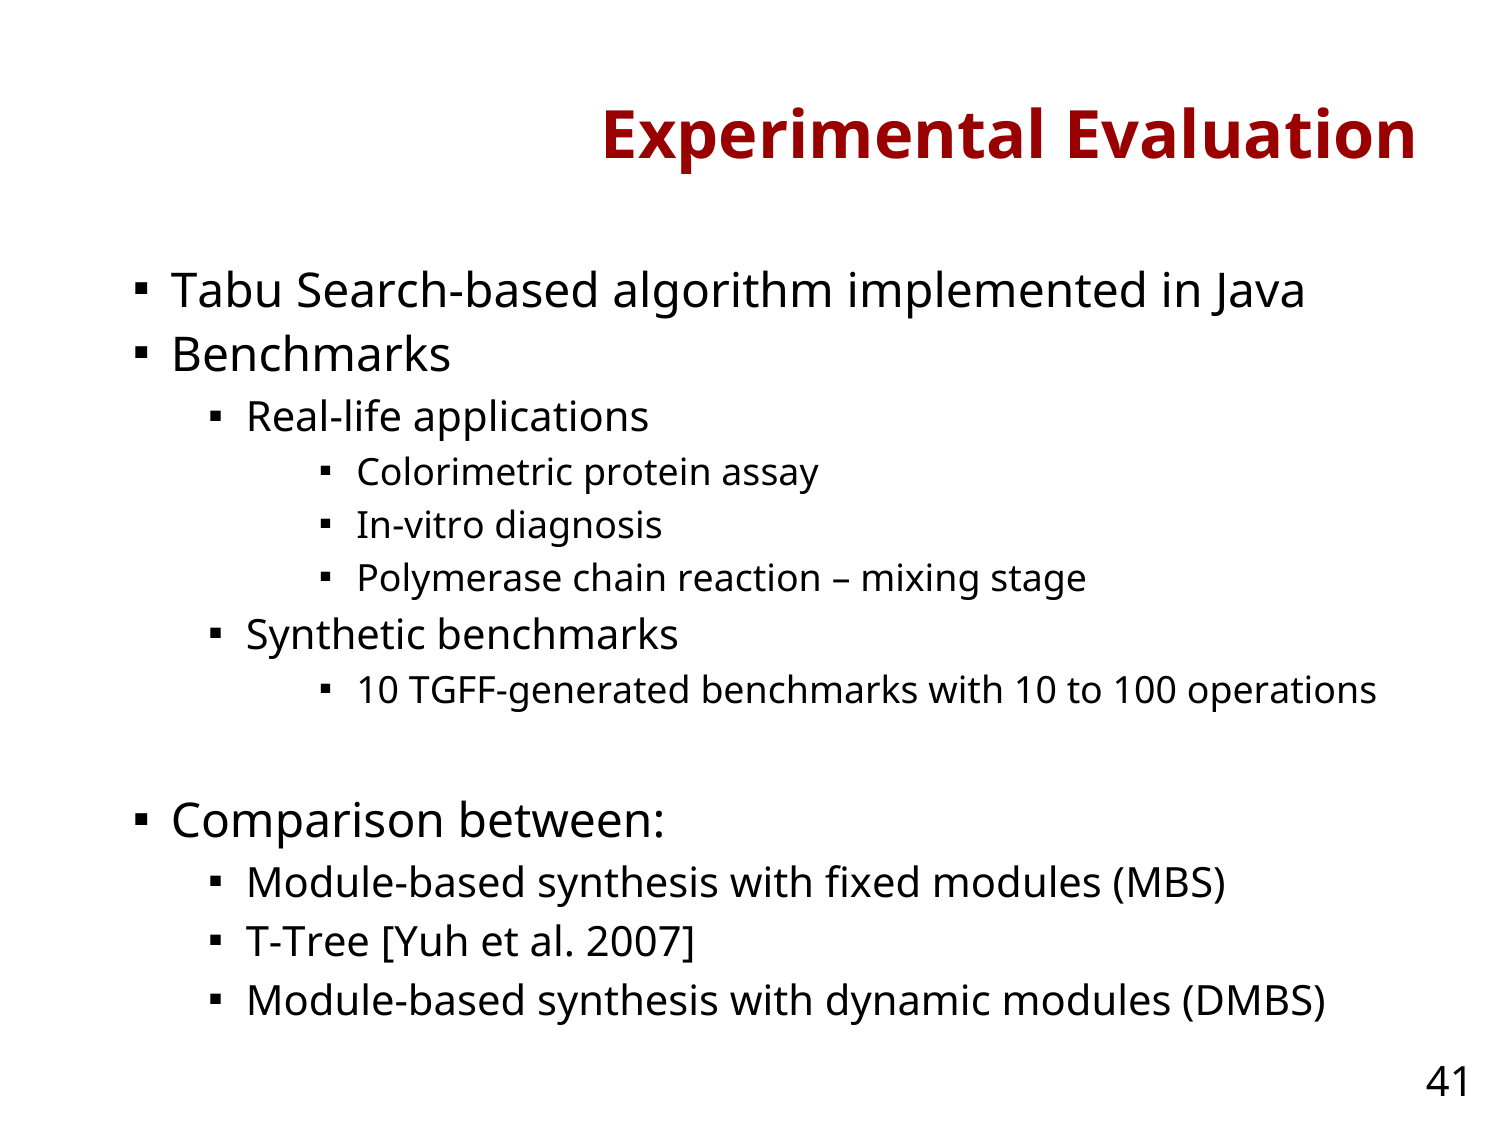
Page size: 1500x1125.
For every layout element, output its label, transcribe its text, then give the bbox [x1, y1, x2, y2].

list Tabu Search-based algorithm implemented in Java Benchmarks Real-life applications Colorimetric protein assay In-vitro diagnosis Polymerase chain reaction – mixing stage Synthetic benchmarks 10 TGFF-generated benchmarks with 10 to 100 operations Comparison between: Module-based synthesis with fixed modules (MBS) T-Tree [Yuh et al. 2007] Module-based synthesis with dynamic modules (DMBS) [99, 262, 1434, 1125]
title Experimental Evaluation [75, 44, 1419, 227]
